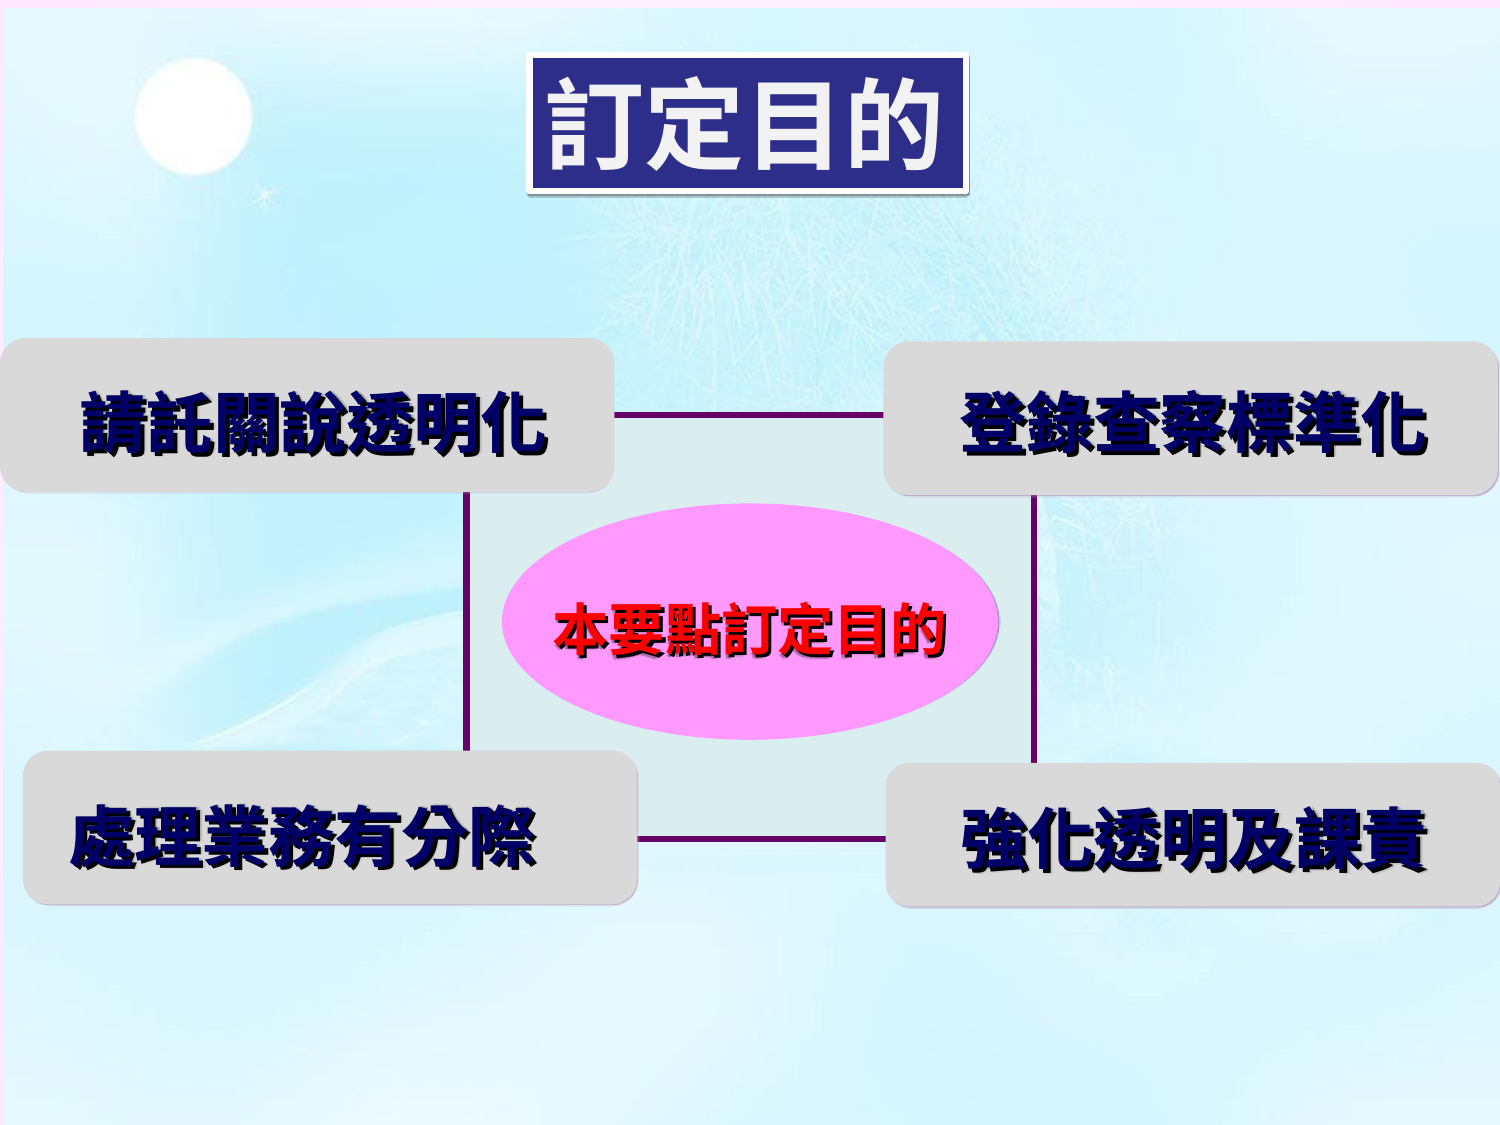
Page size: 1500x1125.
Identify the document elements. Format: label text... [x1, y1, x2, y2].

text_box 強化透明及課責 [945, 789, 1490, 885]
text_box 訂定目的 [529, 54, 967, 191]
picture [3, 8, 1500, 780]
picture [3, 480, 1500, 1125]
text_box 登錄查察標準化 [944, 373, 1477, 470]
text_box 本要點訂定目的 [537, 586, 963, 670]
text_box [0, 338, 1500, 907]
text_box 請託關說透明化 [64, 373, 597, 469]
text_box 處理業務有分際 [53, 786, 638, 883]
